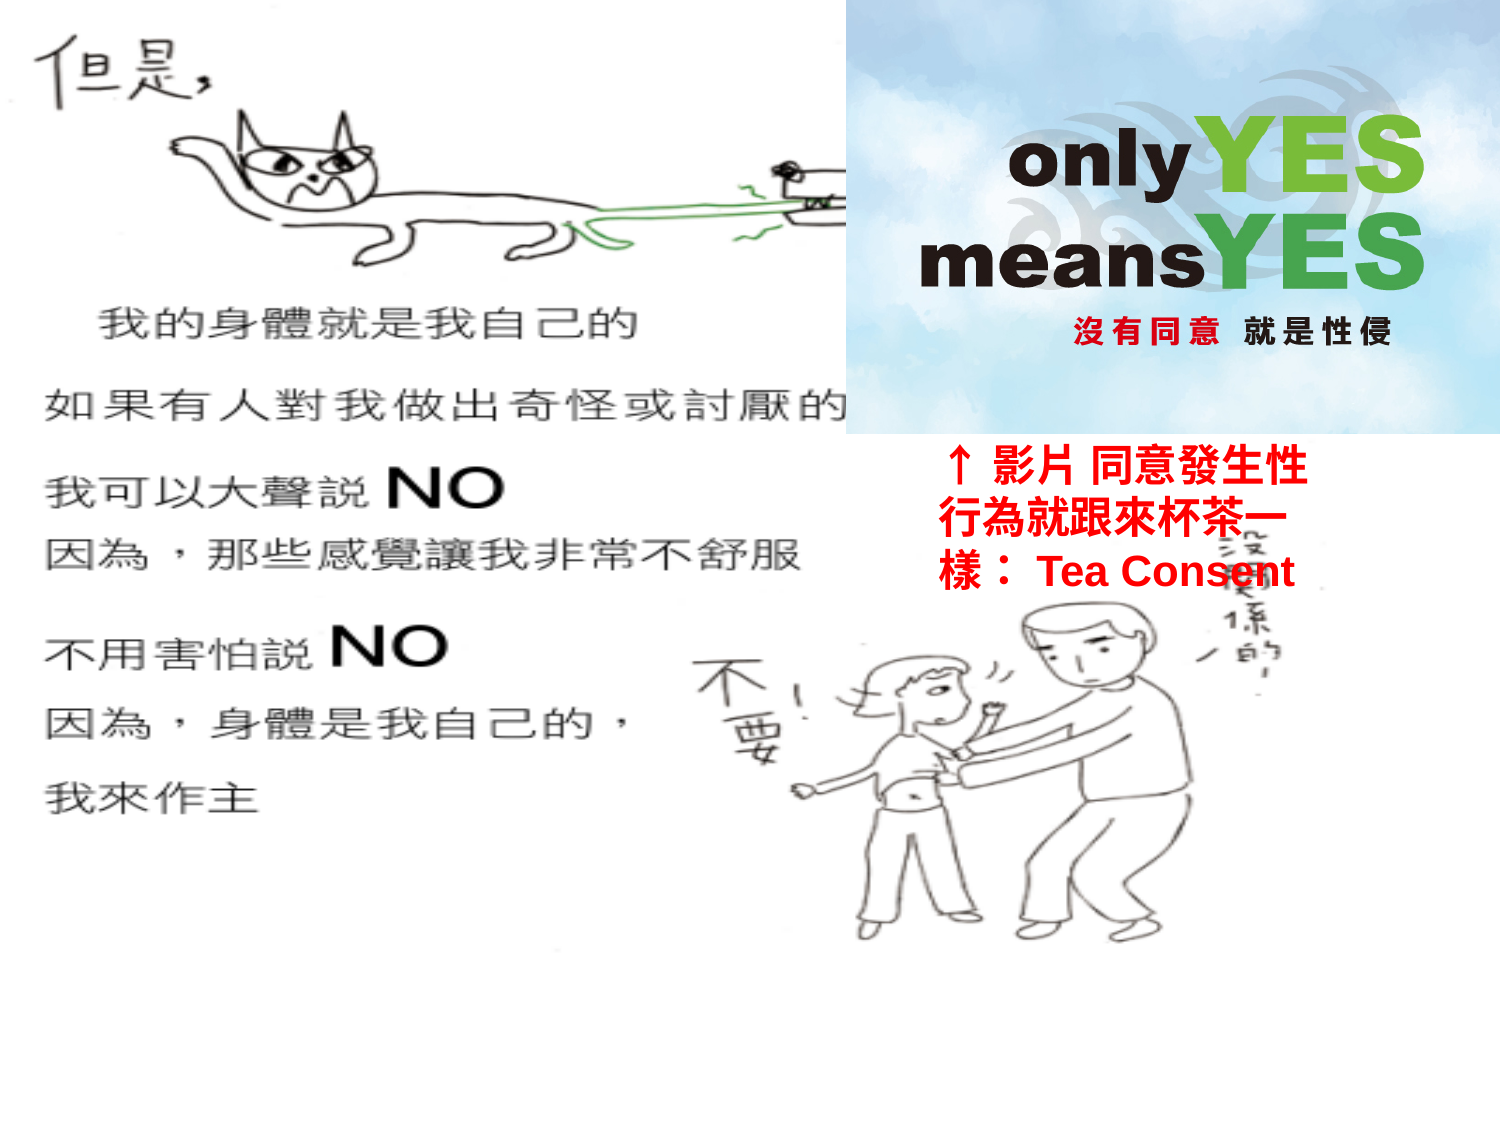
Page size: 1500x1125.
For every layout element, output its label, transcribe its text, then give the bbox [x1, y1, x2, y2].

picture [3, 0, 1500, 985]
text_box ↑影片 同意發生性行為就跟來杯茶一樣：Tea Consent [923, 434, 1341, 786]
